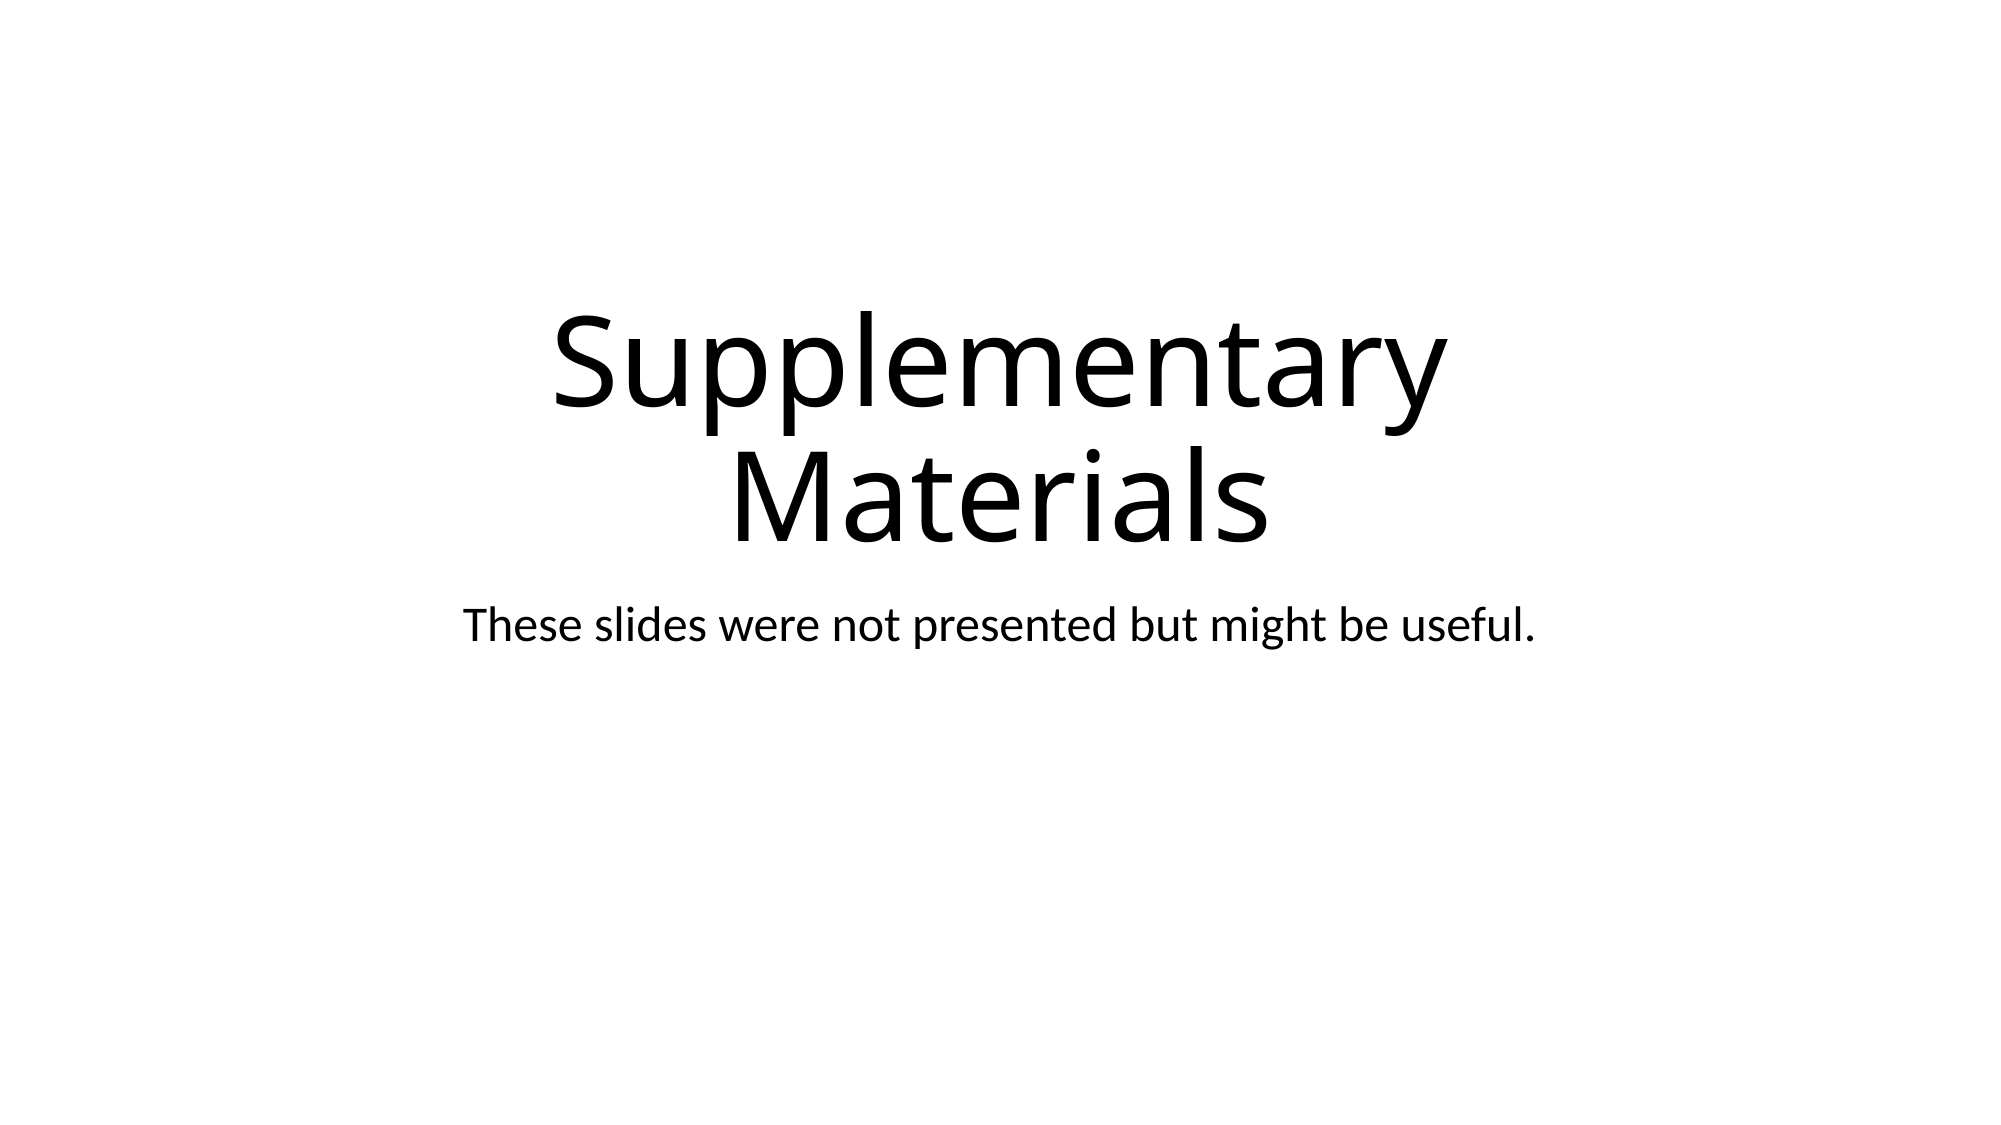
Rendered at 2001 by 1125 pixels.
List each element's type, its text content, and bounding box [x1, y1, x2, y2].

subtitle These slides were not presented but might be useful. [249, 590, 1750, 863]
title Supplementary Materials [249, 184, 1750, 576]
